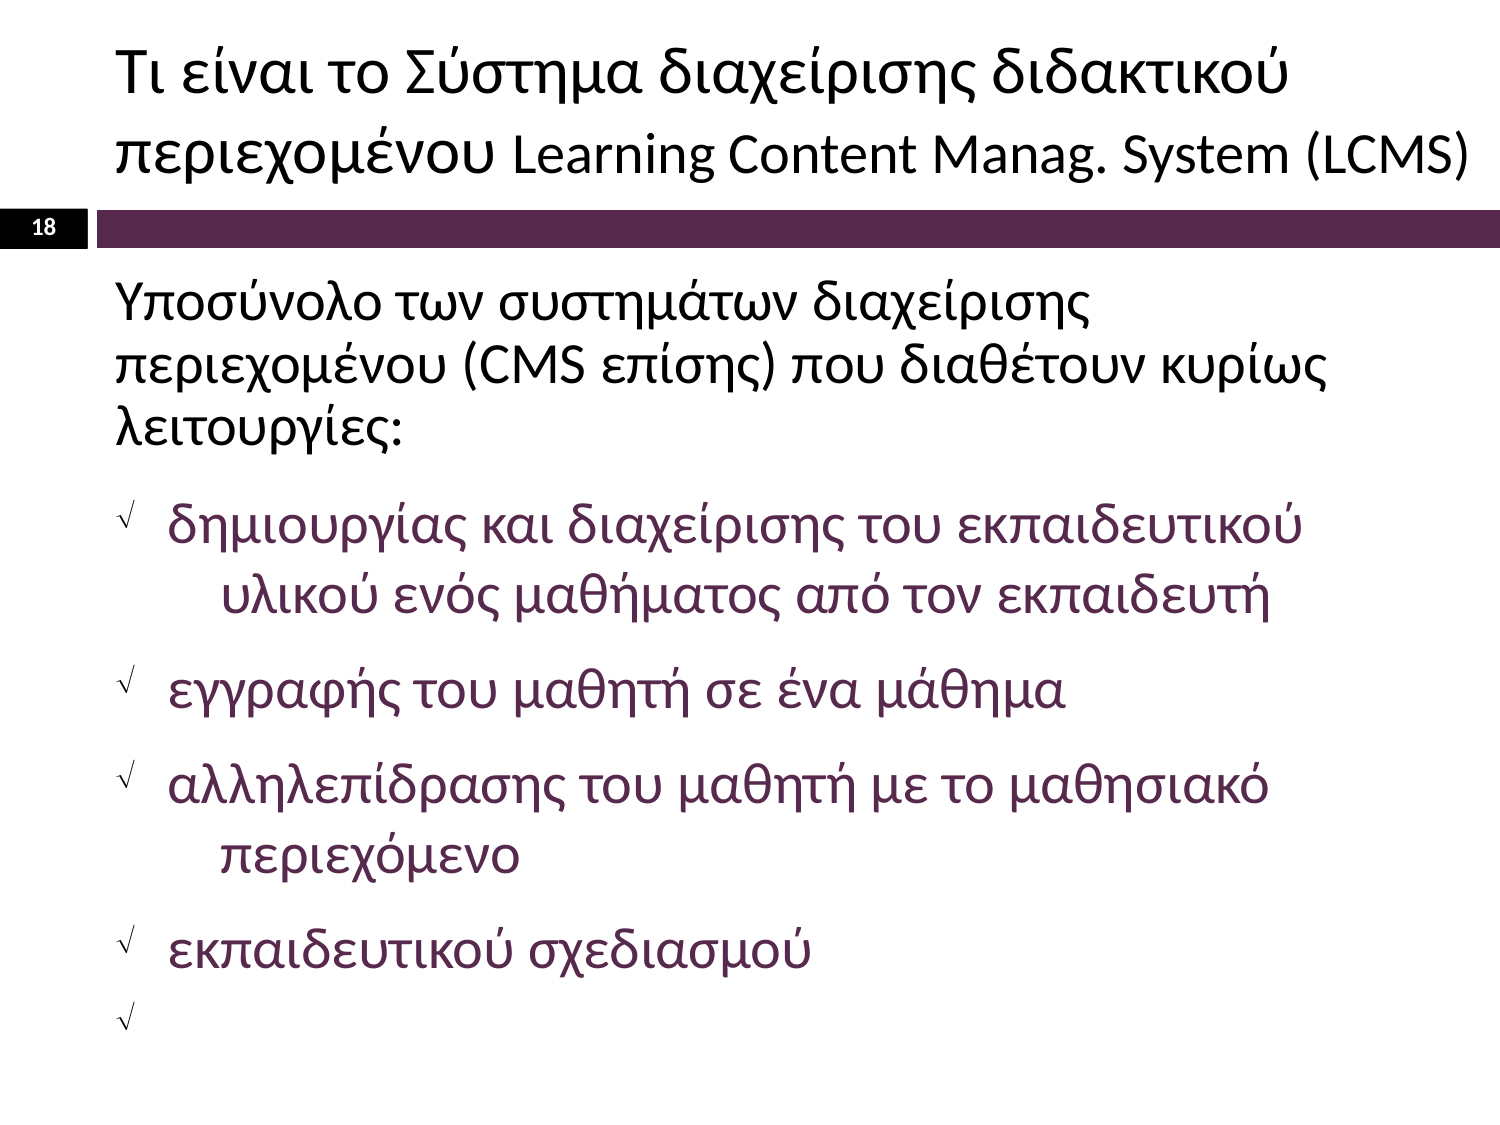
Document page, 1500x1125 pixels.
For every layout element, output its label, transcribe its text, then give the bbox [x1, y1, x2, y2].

title Τι είναι το Σύστημα διαχείρισης διδακτικού περιεχομένου Learning Content Manag. System (LCMS) [100, 19, 1500, 182]
text_box 18 [0, 208, 88, 249]
list Υποσύνολο των συστημάτων διαχείρισης περιεχομένου (CMS επίσης) που διαθέτουν κυρίως λειτουργίες: δημιουργίας και διαχείρισης του εκπαιδευτικού υλικού ενός μαθήματος από τον εκπαιδευτή εγγραφής του μαθητή σε ένα μάθημα αλληλεπίδρασης του μαθητή με το μαθησιακό περιεχόμενο εκπαιδευτικού σχεδιασμού [100, 262, 1438, 1000]
